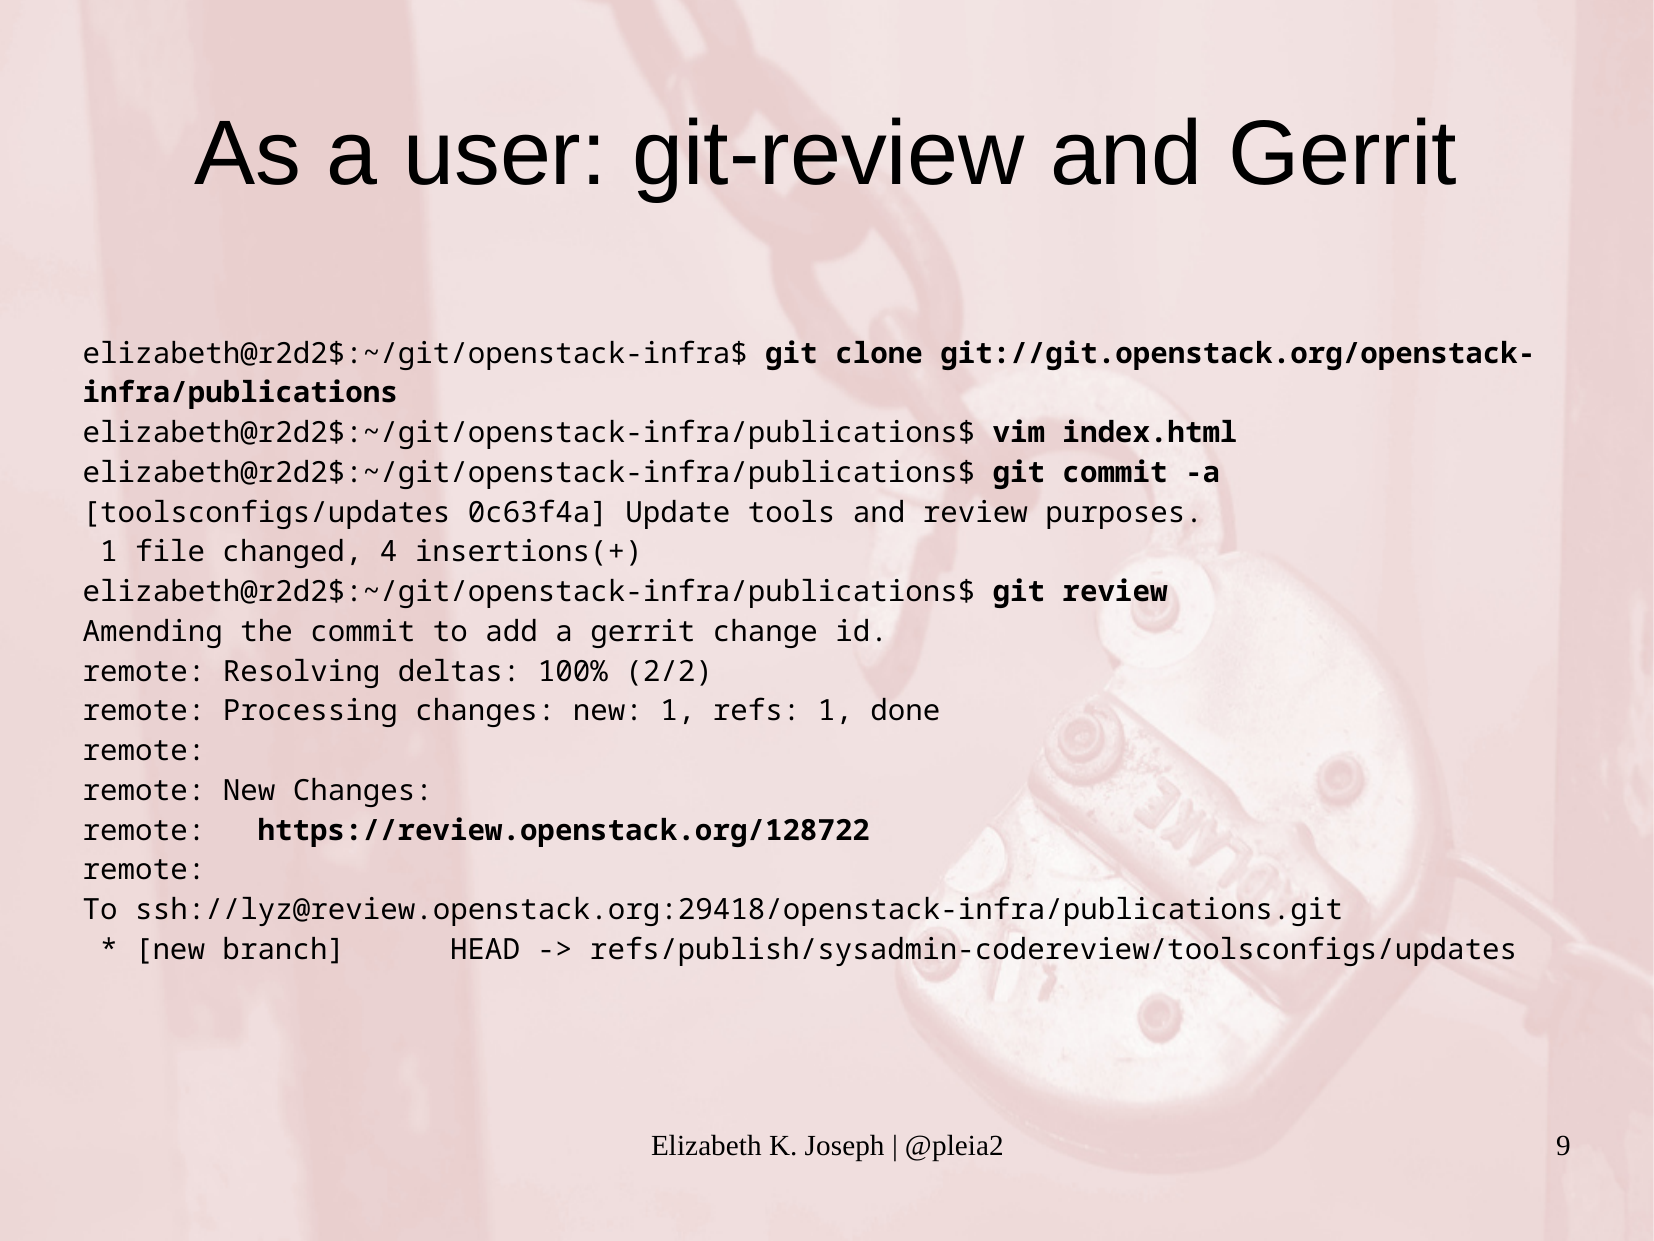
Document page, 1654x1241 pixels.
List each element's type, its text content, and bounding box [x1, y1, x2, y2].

picture [0, 0, 1654, 1241]
title As a user: git-review and Gerrit [82, 49, 1571, 257]
subtitle elizabeth@r2d2$:~/git/openstack-infra$ git clone git://git.openstack.org/openstack-infra/publications elizabeth@r2d2$:~/git/openstack-infra/publications$ vim index.html elizabeth@r2d2$:~/git/openstack-infra/publications$ git commit -a [toolsconfigs/updates 0c63f4a] Update tools and review purposes. 1 file changed, 4 insertions(+) elizabeth@r2d2$:~/git/openstack-infra/publications$ git review Amending the commit to add a gerrit change id. remote: Resolving deltas: 100% (2/2) remote: Processing changes: new: 1, refs: 1, done remote: remote: New Changes: remote: https://review.openstack.org/128722 remote: To ssh://lyz@review.openstack.org:29418/openstack-infra/publications.git * [new branch] HEAD -> refs/publish/sysadmin-codereview/toolsconfigs/updates [82, 290, 1571, 1010]
